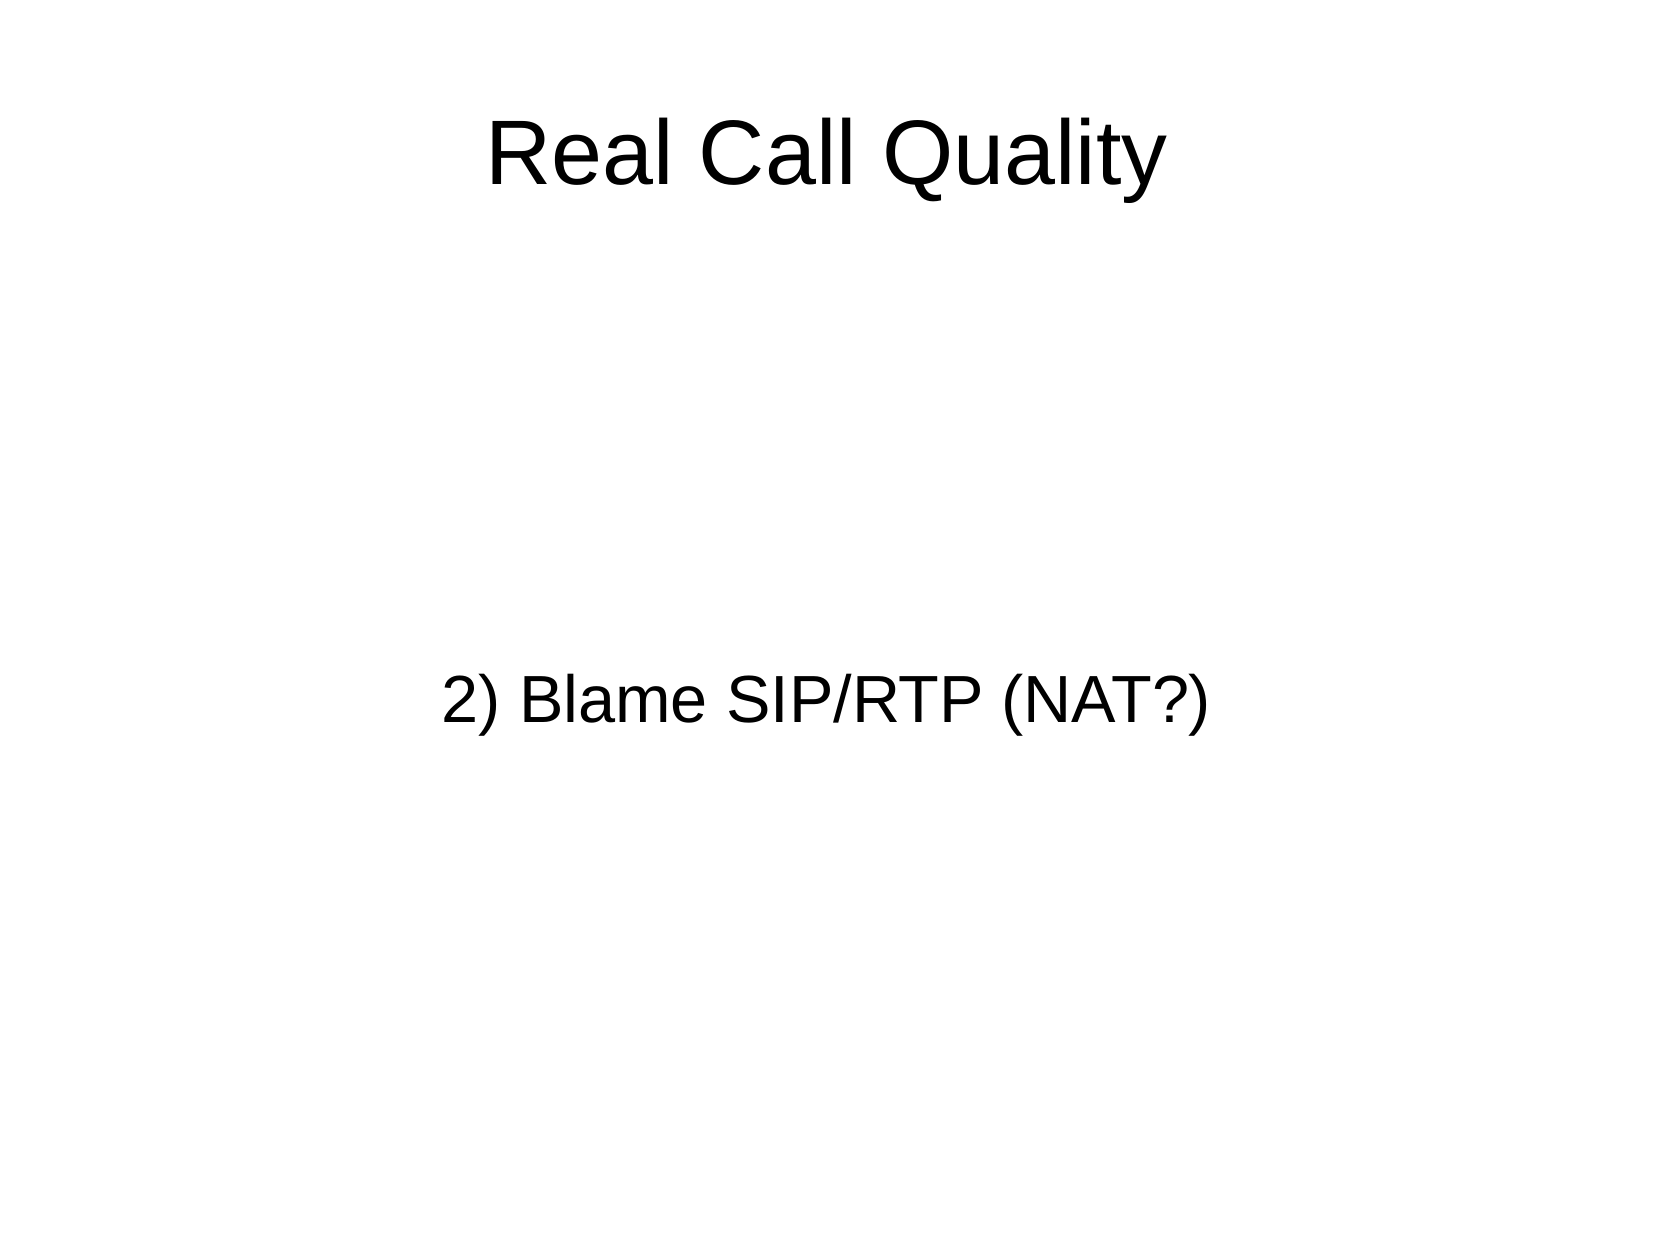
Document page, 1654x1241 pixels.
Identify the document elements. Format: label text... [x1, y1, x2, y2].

subtitle 2) Blame SIP/RTP (NAT?) [82, 297, 1571, 1102]
title Real Call Quality [82, 49, 1571, 257]
